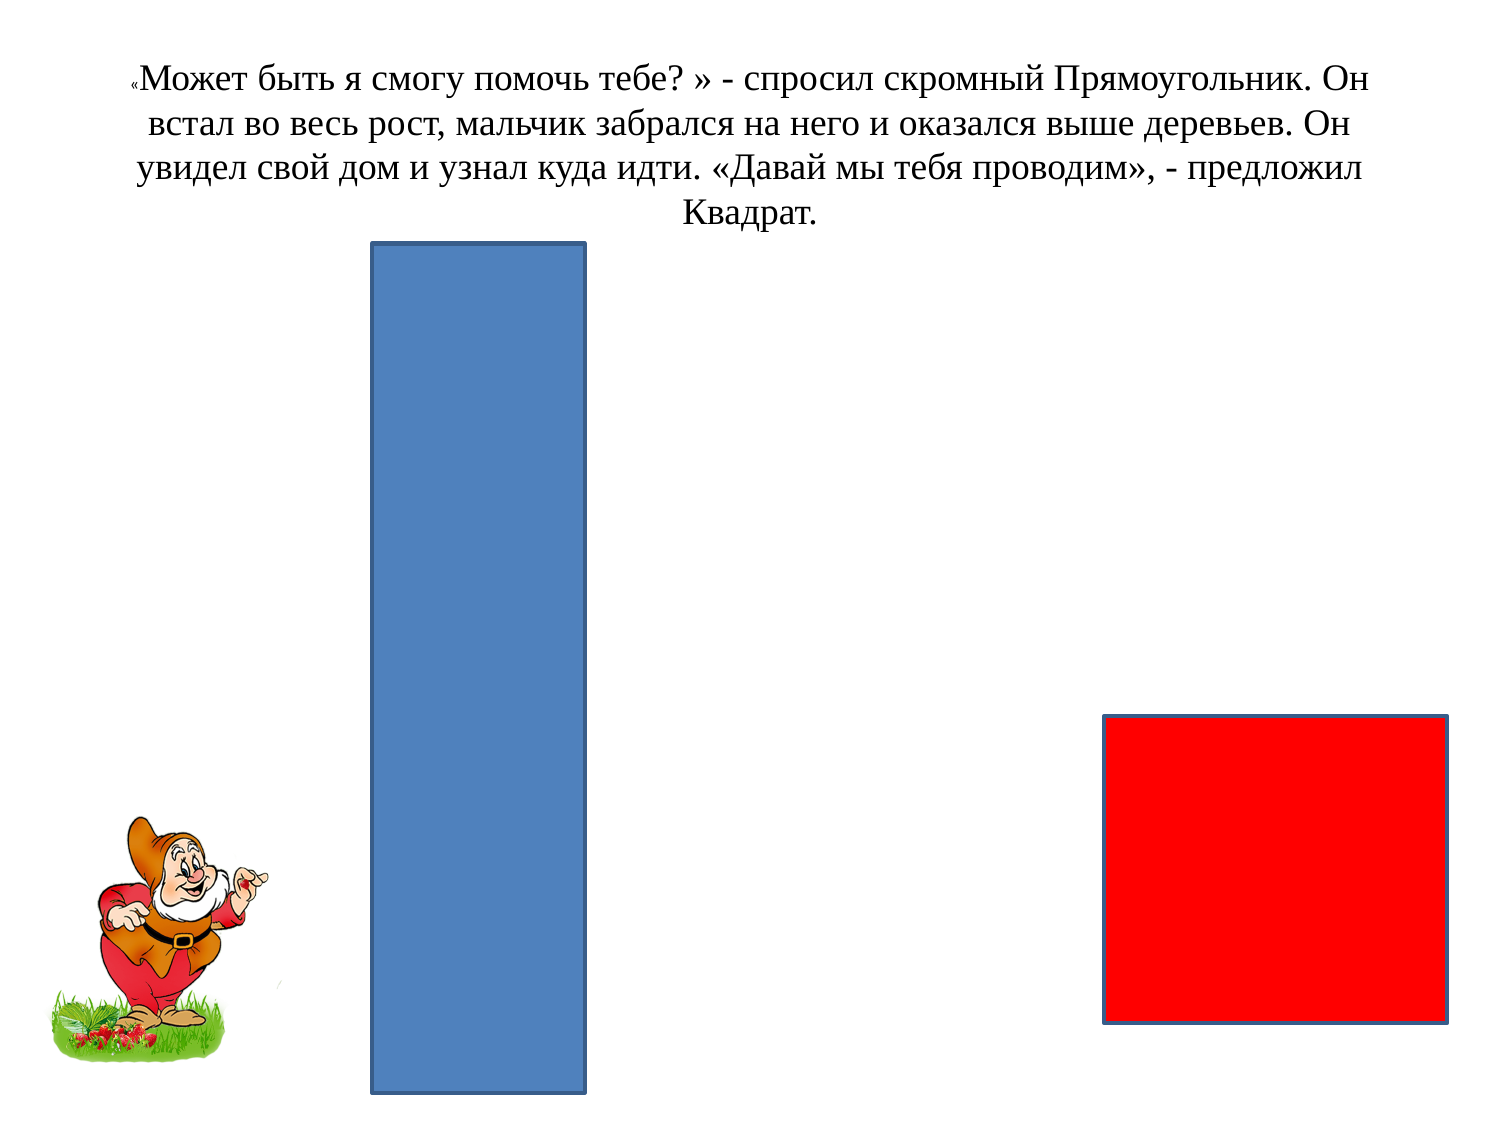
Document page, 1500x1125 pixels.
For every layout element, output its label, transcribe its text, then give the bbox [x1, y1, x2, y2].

text_box [372, 244, 585, 1093]
title «Может быть я смогу помочь тебе? » - спросил скромный Прямоугольник. Он встал во весь рост, мальчик забрался на него и оказался выше деревьев. Он увидел свой дом и узнал куда идти. «Давай мы тебя проводим», - предложил Квадрат. [75, 45, 1426, 233]
text_box [1104, 716, 1447, 1023]
picture [41, 810, 374, 1063]
